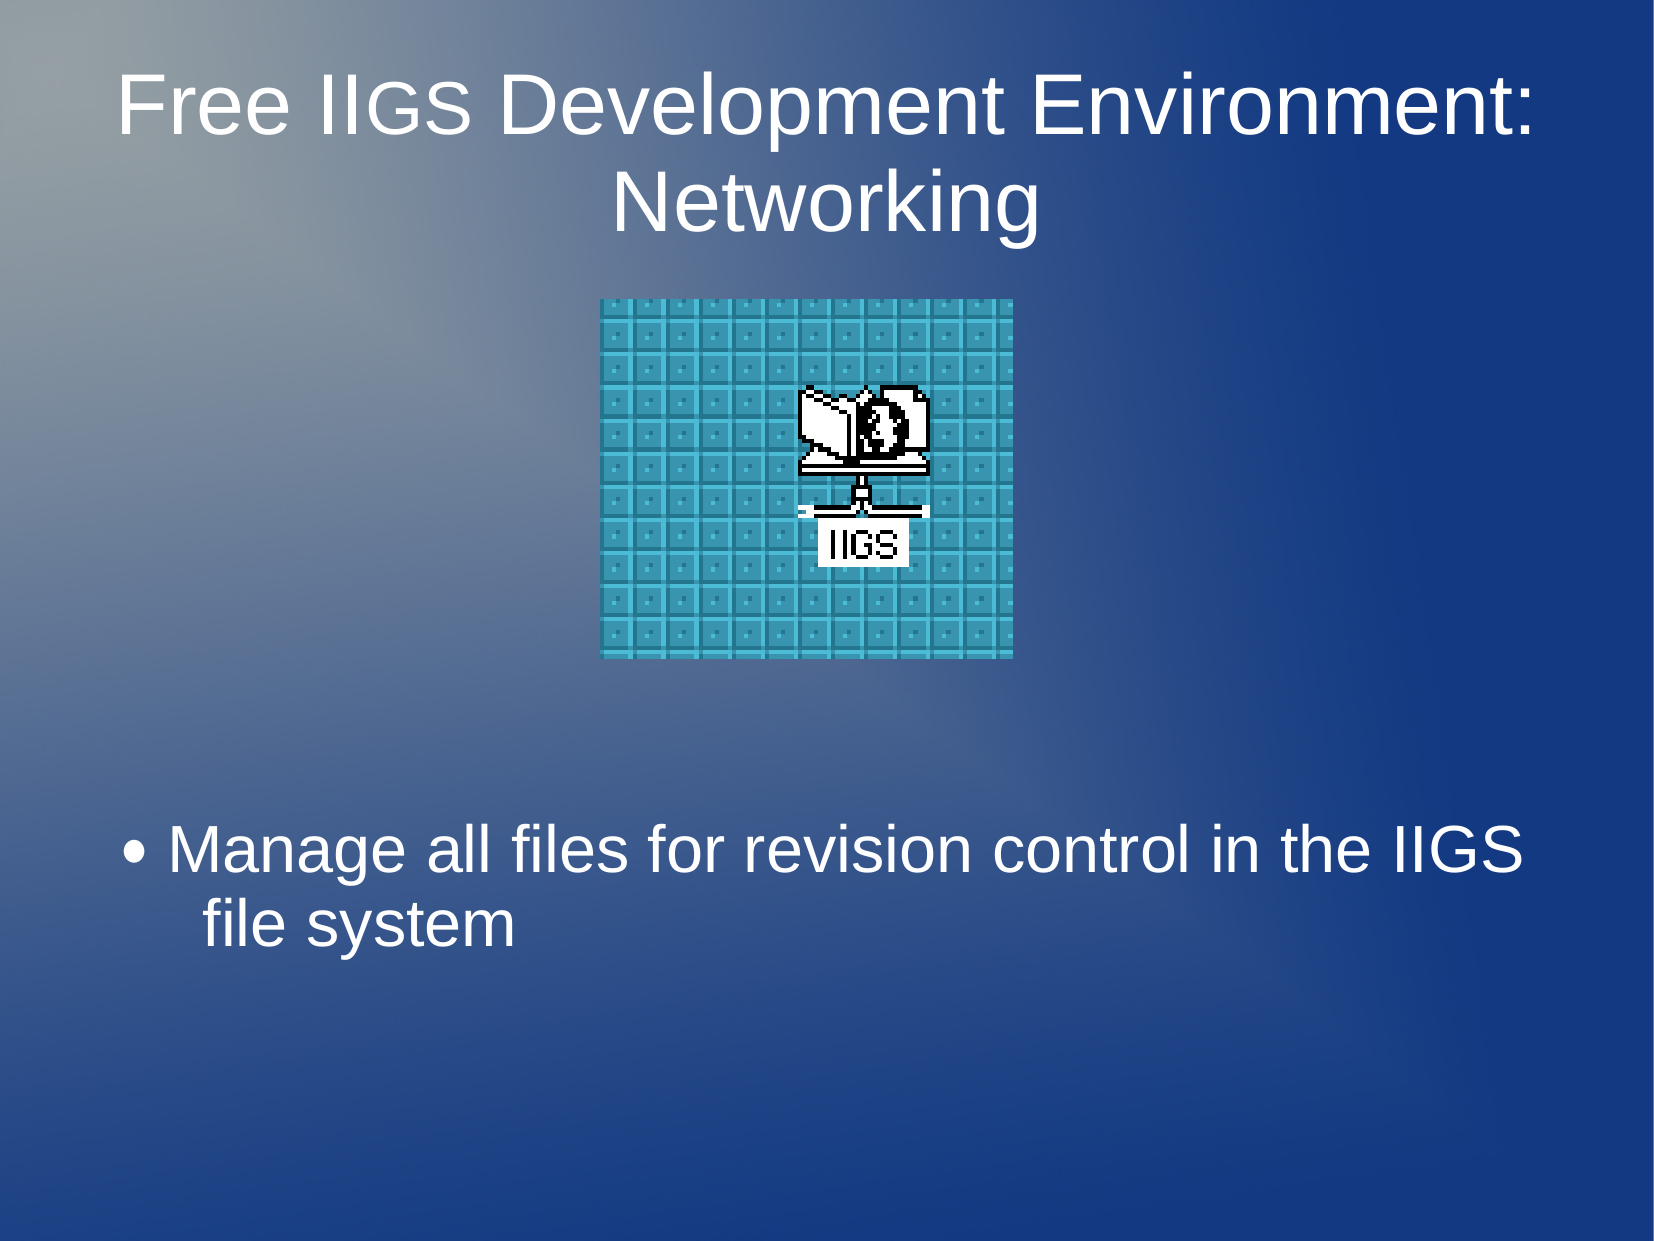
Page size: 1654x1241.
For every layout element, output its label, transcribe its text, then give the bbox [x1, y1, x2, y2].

picture [0, 0, 1654, 1241]
title Free IIGS Development Environment: Networking [82, 49, 1571, 257]
subtitle Manage all files for revision control in the IIGS file system [82, 437, 1571, 962]
